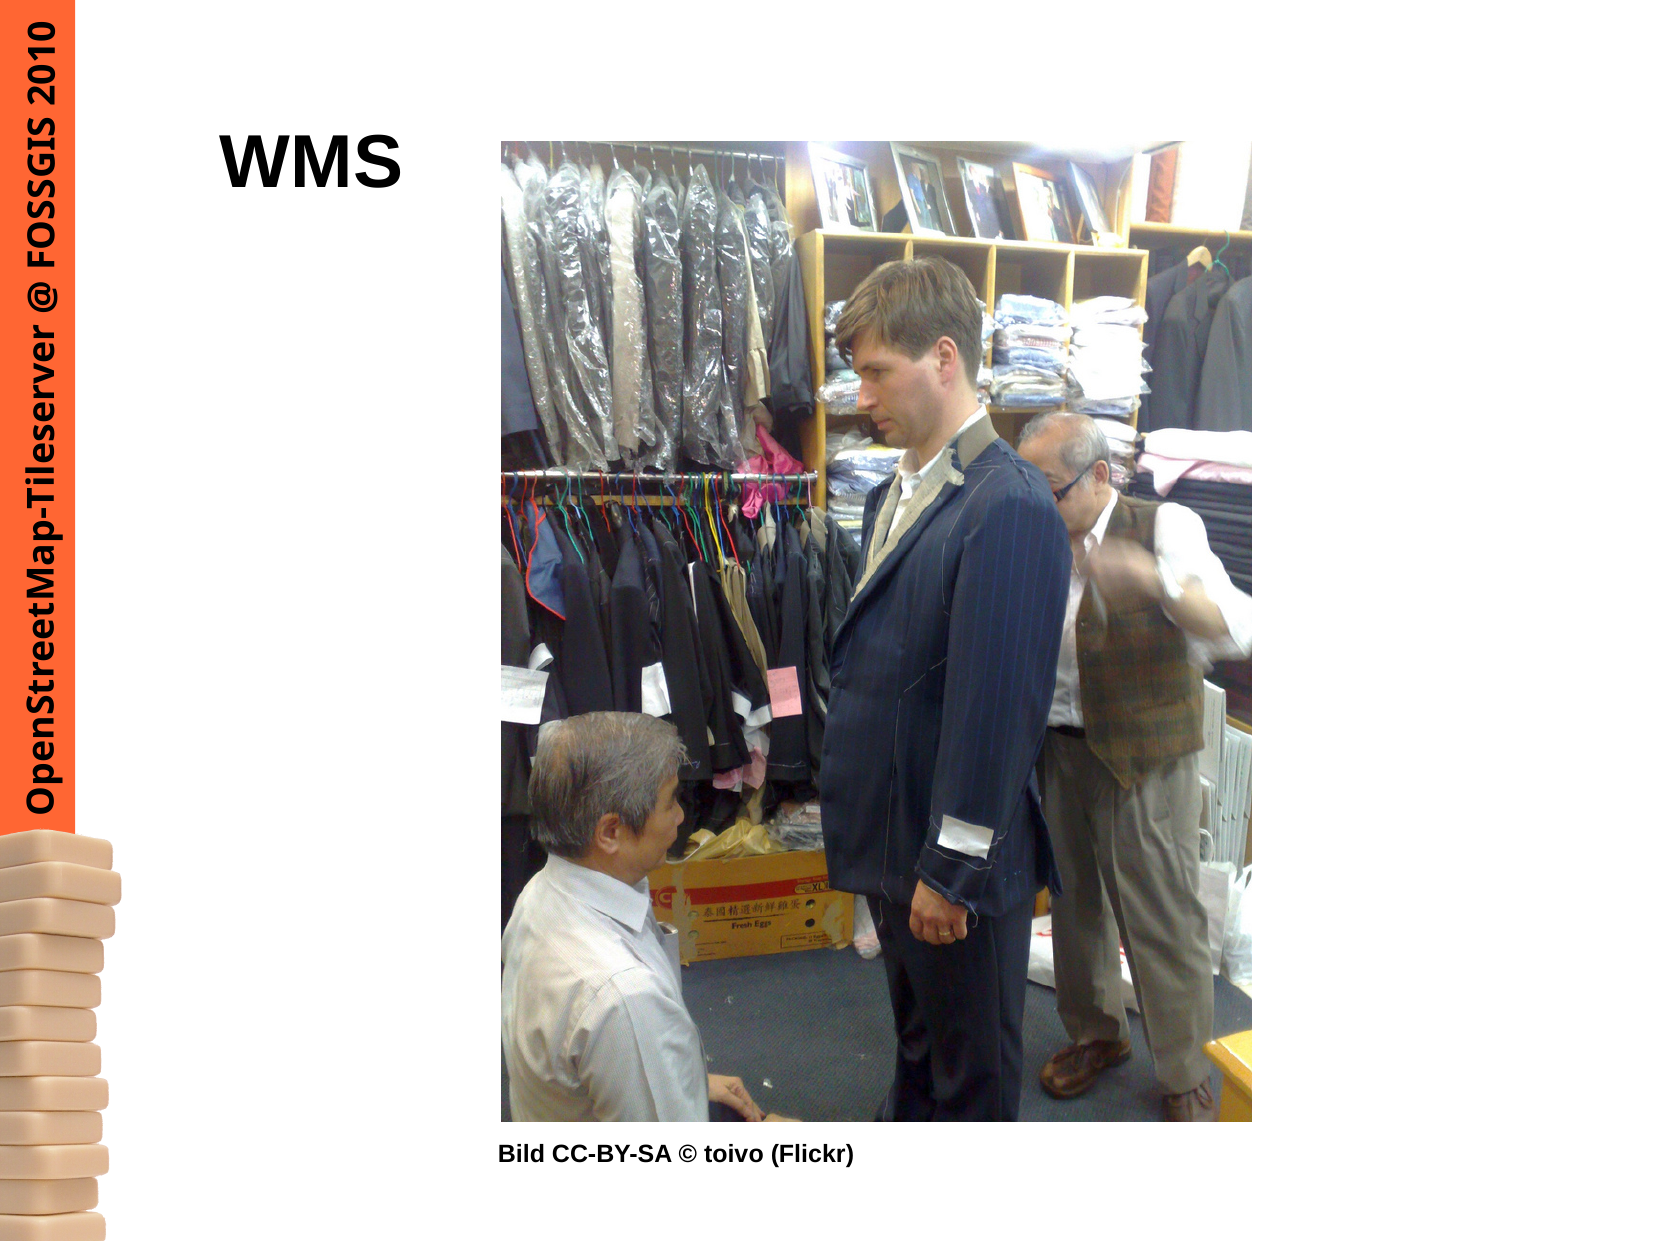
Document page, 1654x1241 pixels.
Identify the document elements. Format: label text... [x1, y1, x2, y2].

text_box WMS [205, 112, 1501, 212]
text_box Bild CC-BY-SA © toivo (Flickr) [483, 1131, 1654, 1175]
picture [0, 816, 133, 1241]
picture [501, 141, 1252, 1122]
